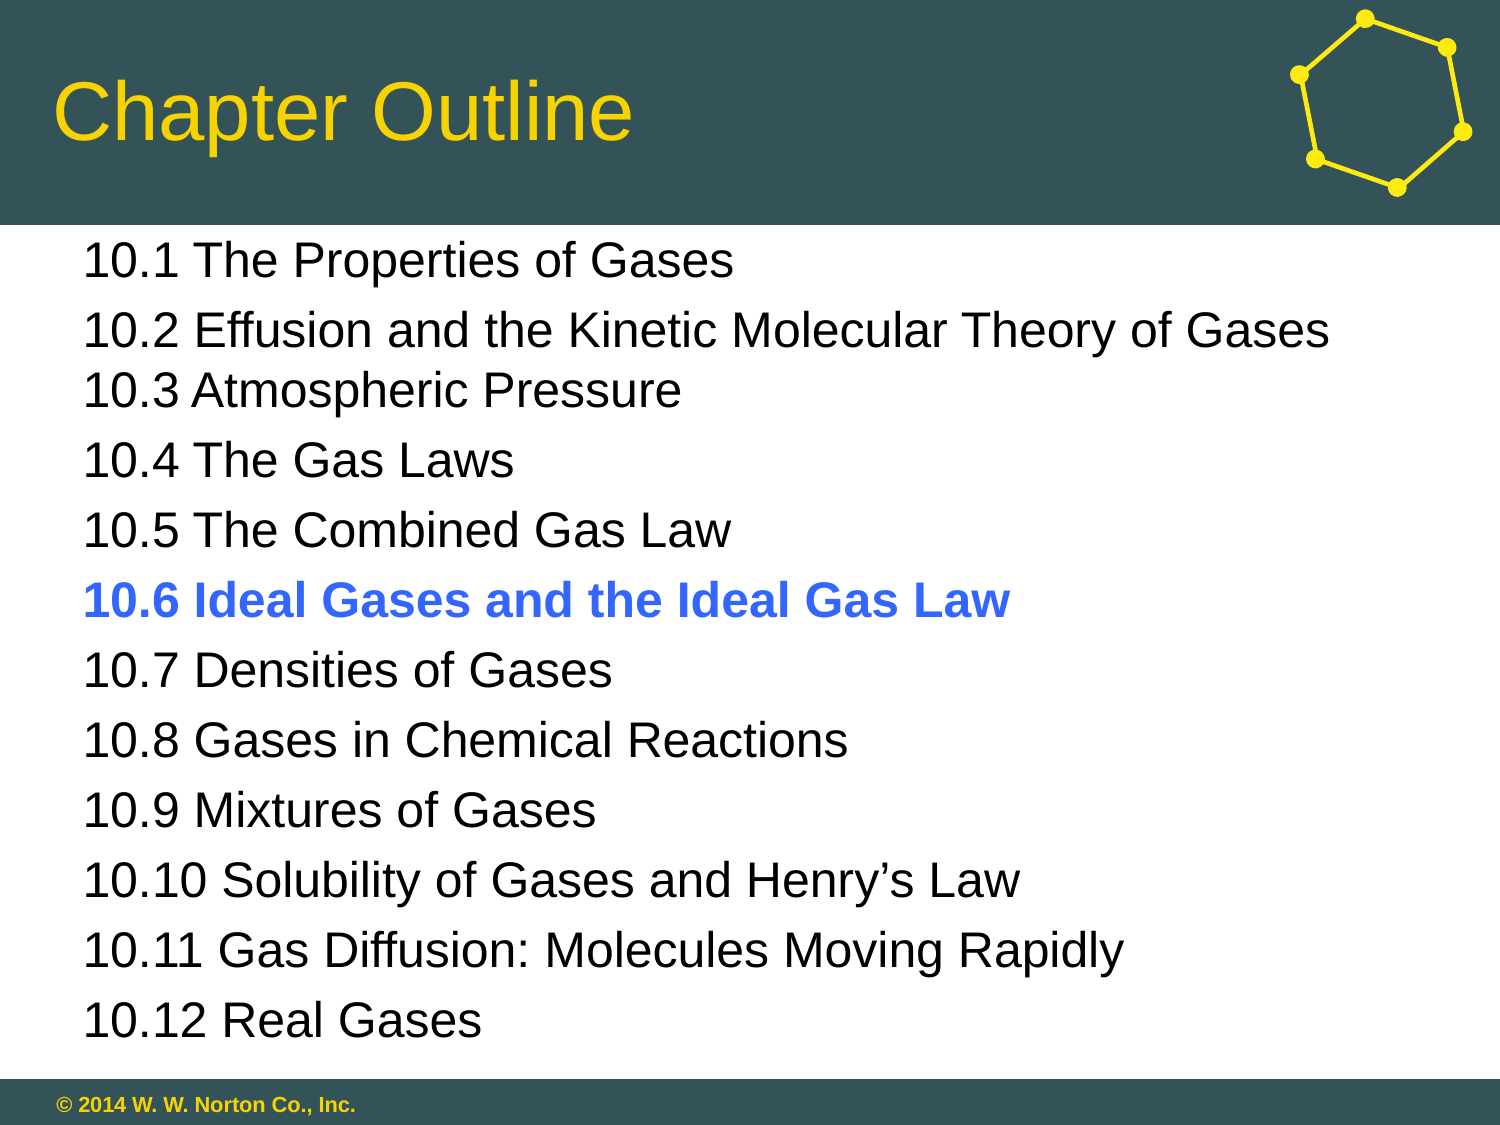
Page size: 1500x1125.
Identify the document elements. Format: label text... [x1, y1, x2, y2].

list 10.1 The Properties of Gases 10.2 Effusion and the Kinetic Molecular Theory of Gases 10.3 Atmospheric Pressure 10.4 The Gas Laws 10.5 The Combined Gas Law 10.6 Ideal Gases and the Ideal Gas Law 10.7 Densities of Gases 10.8 Gases in Chemical Reactions 10.9 Mixtures of Gases 10.10 Solubility of Gases and Henry’s Law 10.11 Gas Diffusion: Molecules Moving Rapidly 10.12 Real Gases [67, 219, 1468, 1020]
title Chapter Outline [37, 19, 1118, 195]
